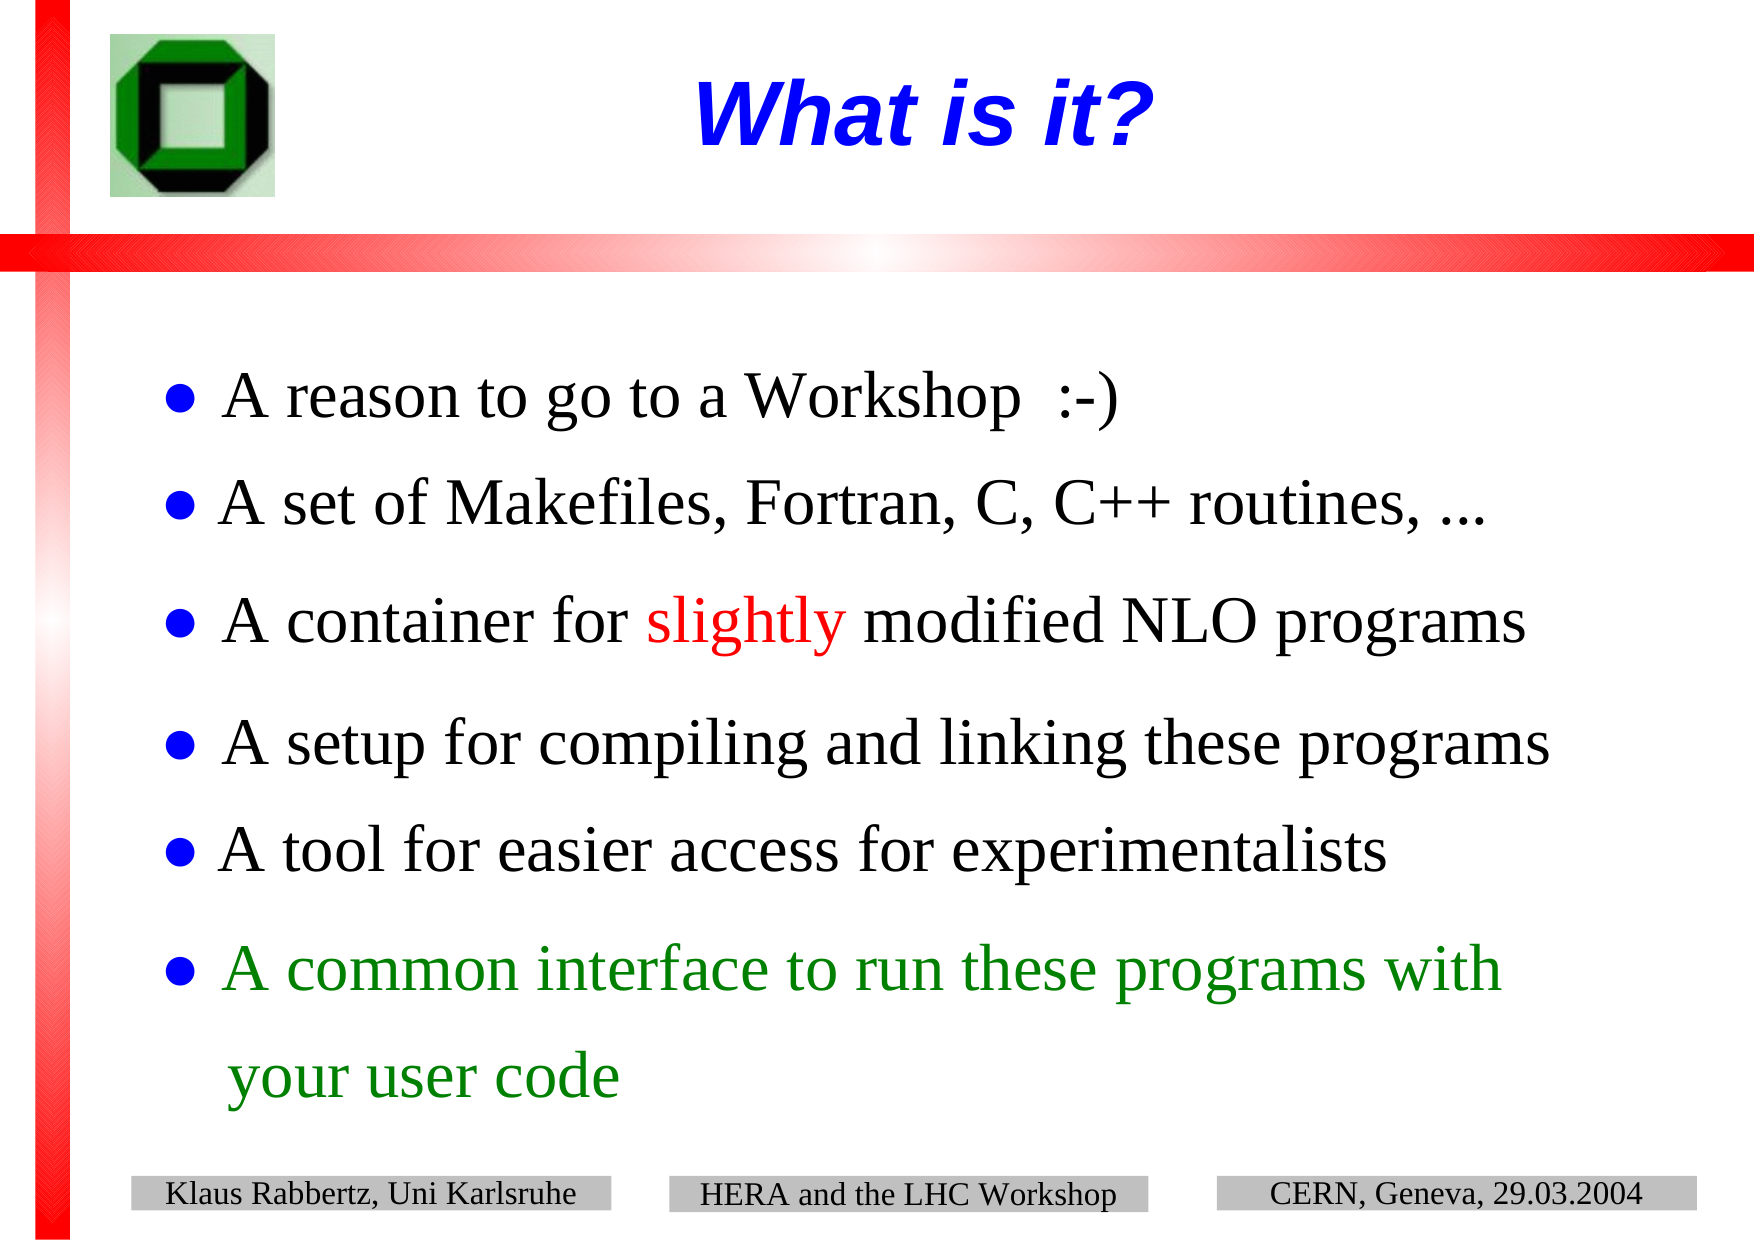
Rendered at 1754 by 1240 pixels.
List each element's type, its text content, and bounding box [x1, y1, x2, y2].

list ● A reason to go to a Workshop :-) ● A set of Makefiles, Fortran, C, C++ routines, ... ● A container for slightly modified NLO programs ● A setup for compiling and linking these programs ● A tool for easier access for experimentalists ● A common interface to run these programs with your user code [148, 343, 1672, 1113]
picture [110, 34, 275, 197]
title What is it? [282, 10, 1566, 218]
